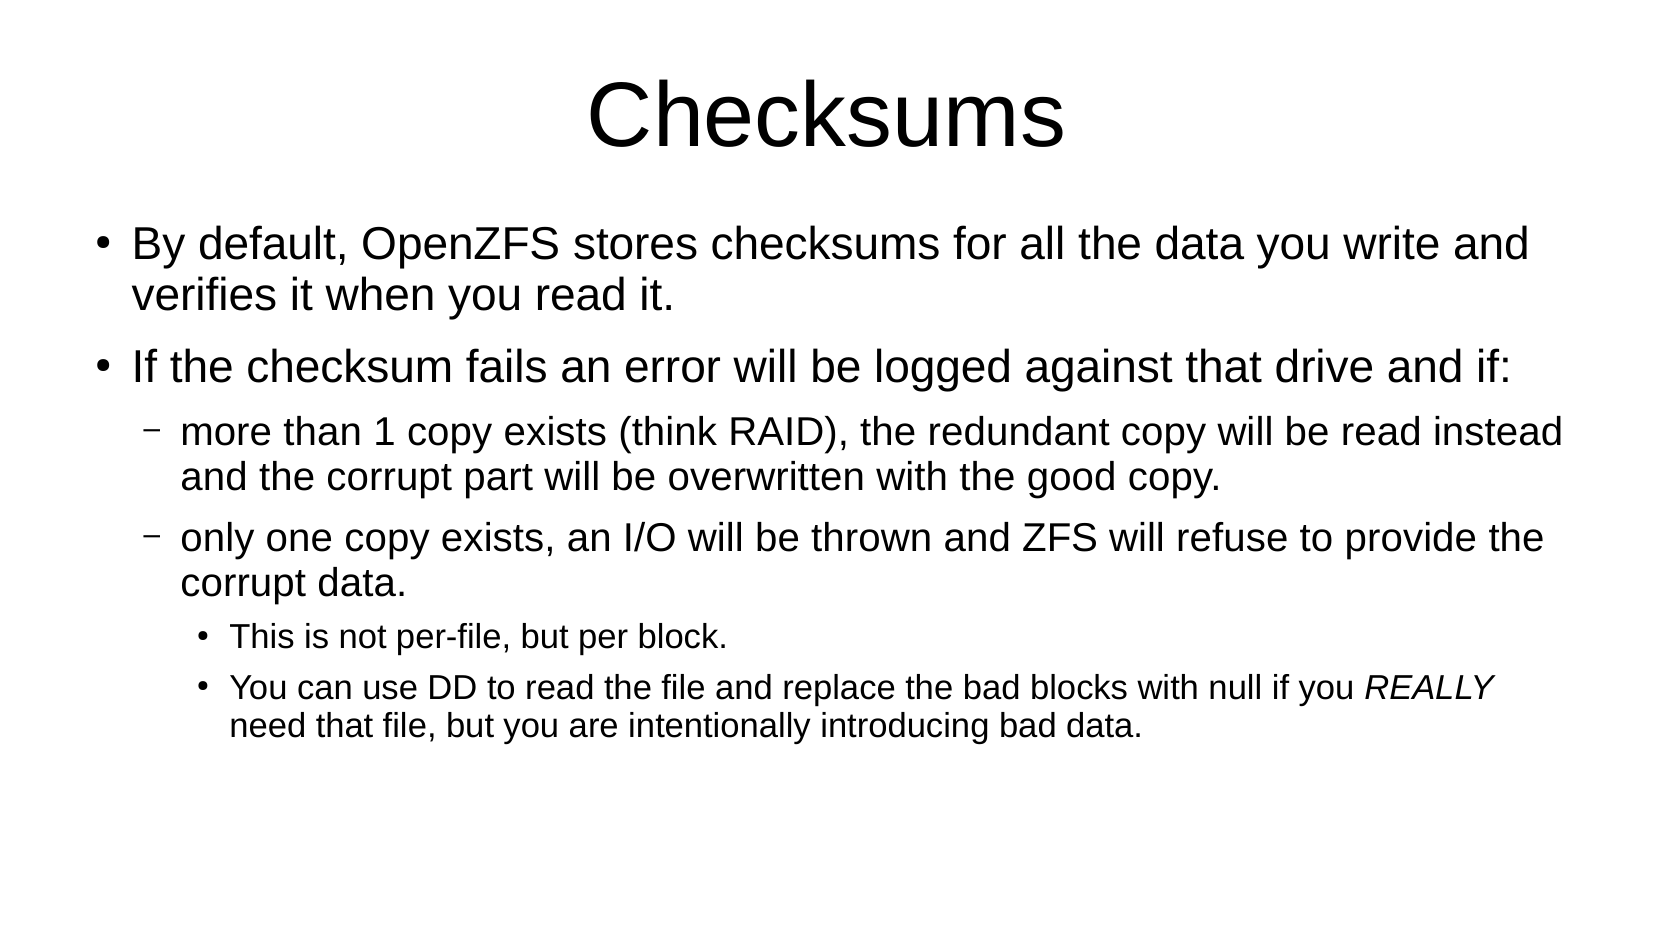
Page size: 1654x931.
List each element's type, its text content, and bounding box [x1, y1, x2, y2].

list By default, OpenZFS stores checksums for all the data you write and verifies it when you read it. If the checksum fails an error will be logged against that drive and if: more than 1 copy exists (think RAID), the redundant copy will be read instead and the corrupt part will be overwritten with the good copy. only one copy exists, an I/O will be thrown and ZFS will refuse to provide the corrupt data. This is not per-file, but per block. You can use DD to read the file and replace the bad blocks with null if you REALLY need that file, but you are intentionally introducing bad data. [82, 217, 1571, 758]
title Checksums [82, 37, 1571, 193]
